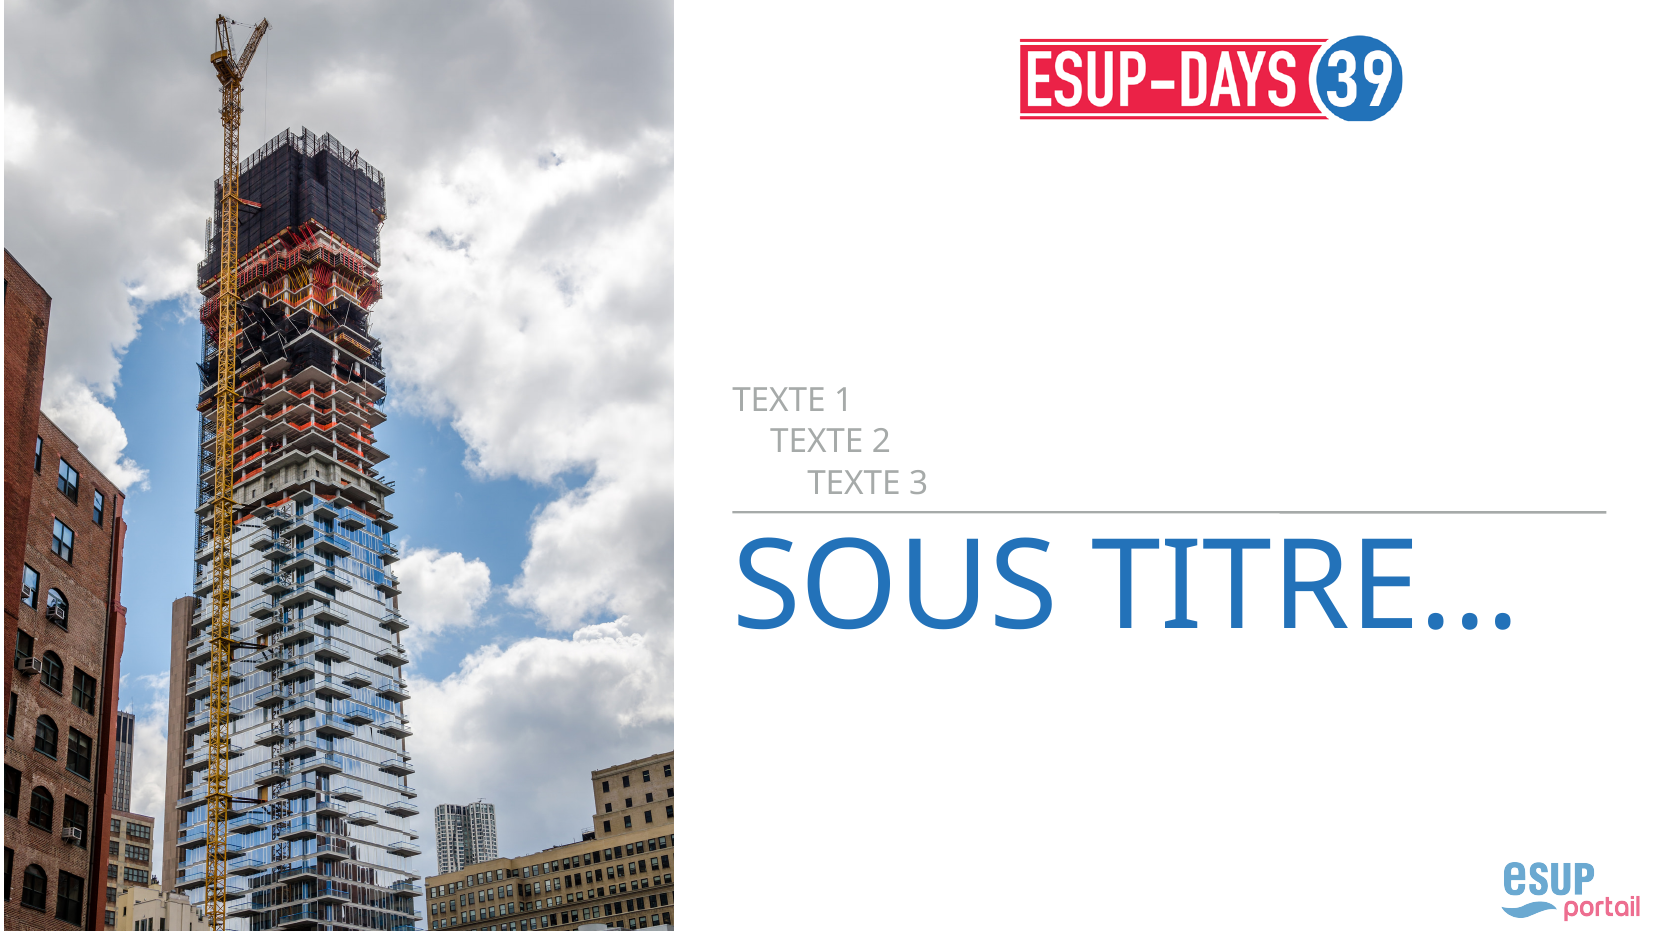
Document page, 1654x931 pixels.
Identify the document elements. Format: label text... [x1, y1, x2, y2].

picture [1019, 35, 1403, 122]
text_box TEXTE 1 TEXTE 2 TEXTE 3 [732, 256, 1607, 505]
picture [4, 0, 674, 931]
text_box [1440, 820, 1642, 922]
text_box [0, 868, 4, 924]
text_box SOUS TITRE... [732, 494, 1619, 814]
